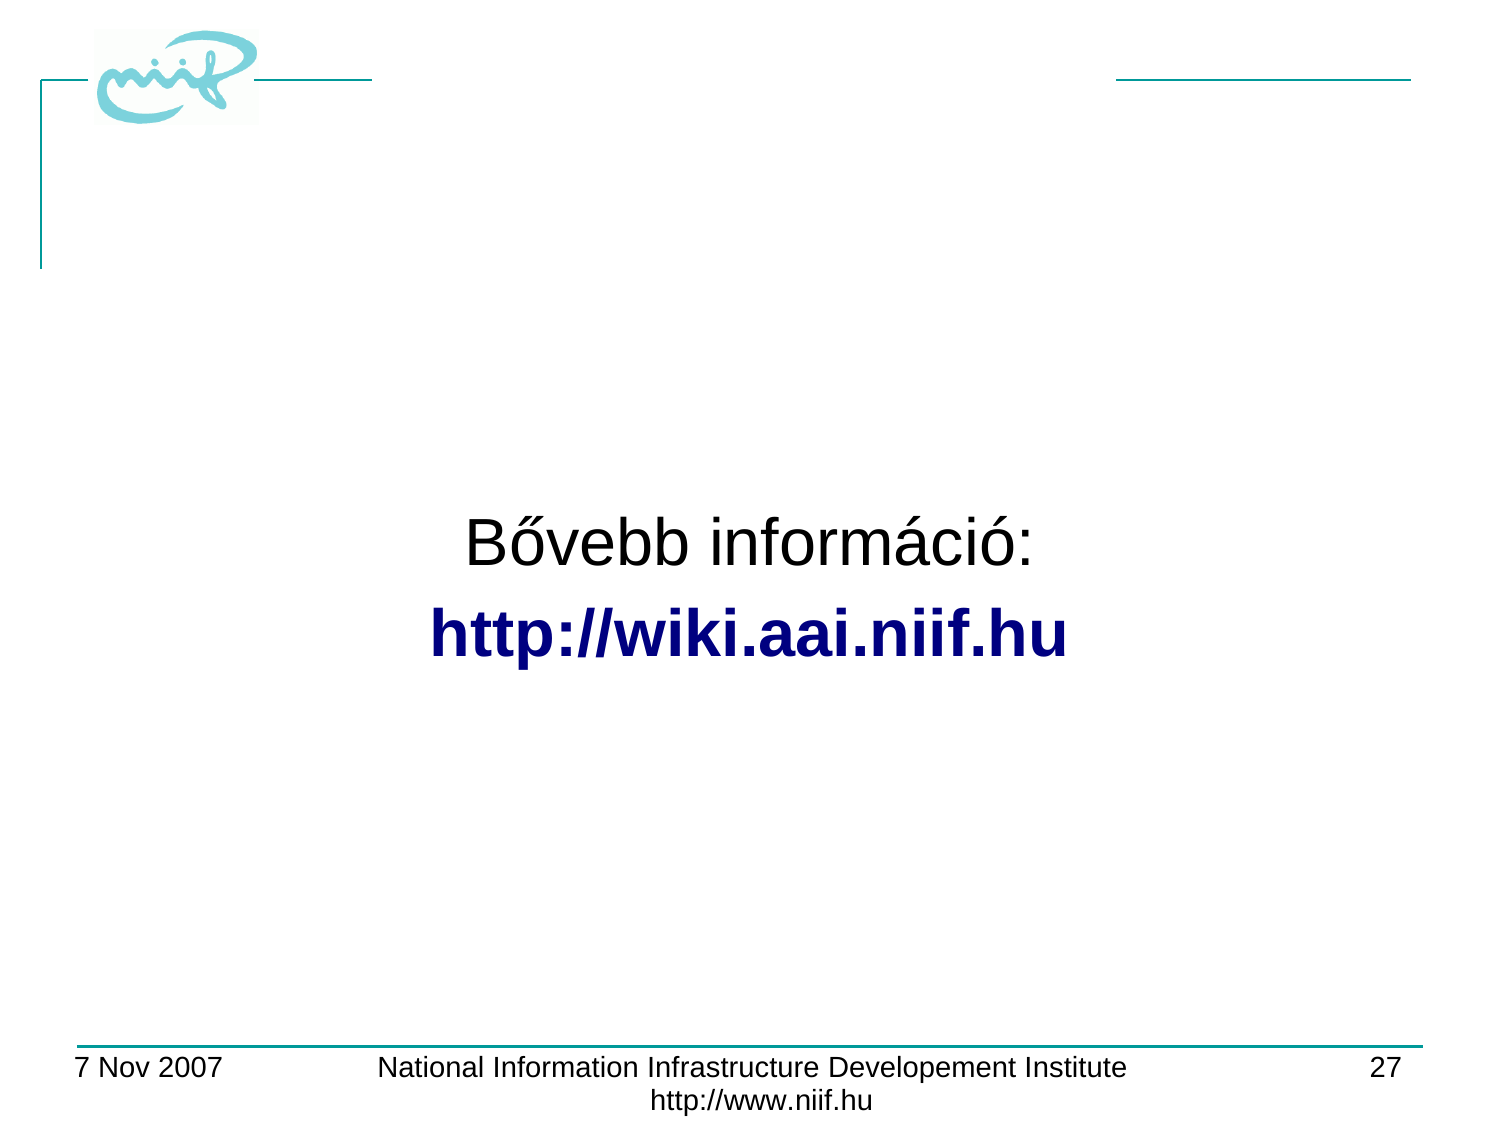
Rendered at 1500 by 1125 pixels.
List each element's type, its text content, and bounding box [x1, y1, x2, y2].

picture [94, 29, 259, 125]
subtitle Bővebb információ: http://wiki.aai.niif.hu [75, 262, 1426, 1006]
